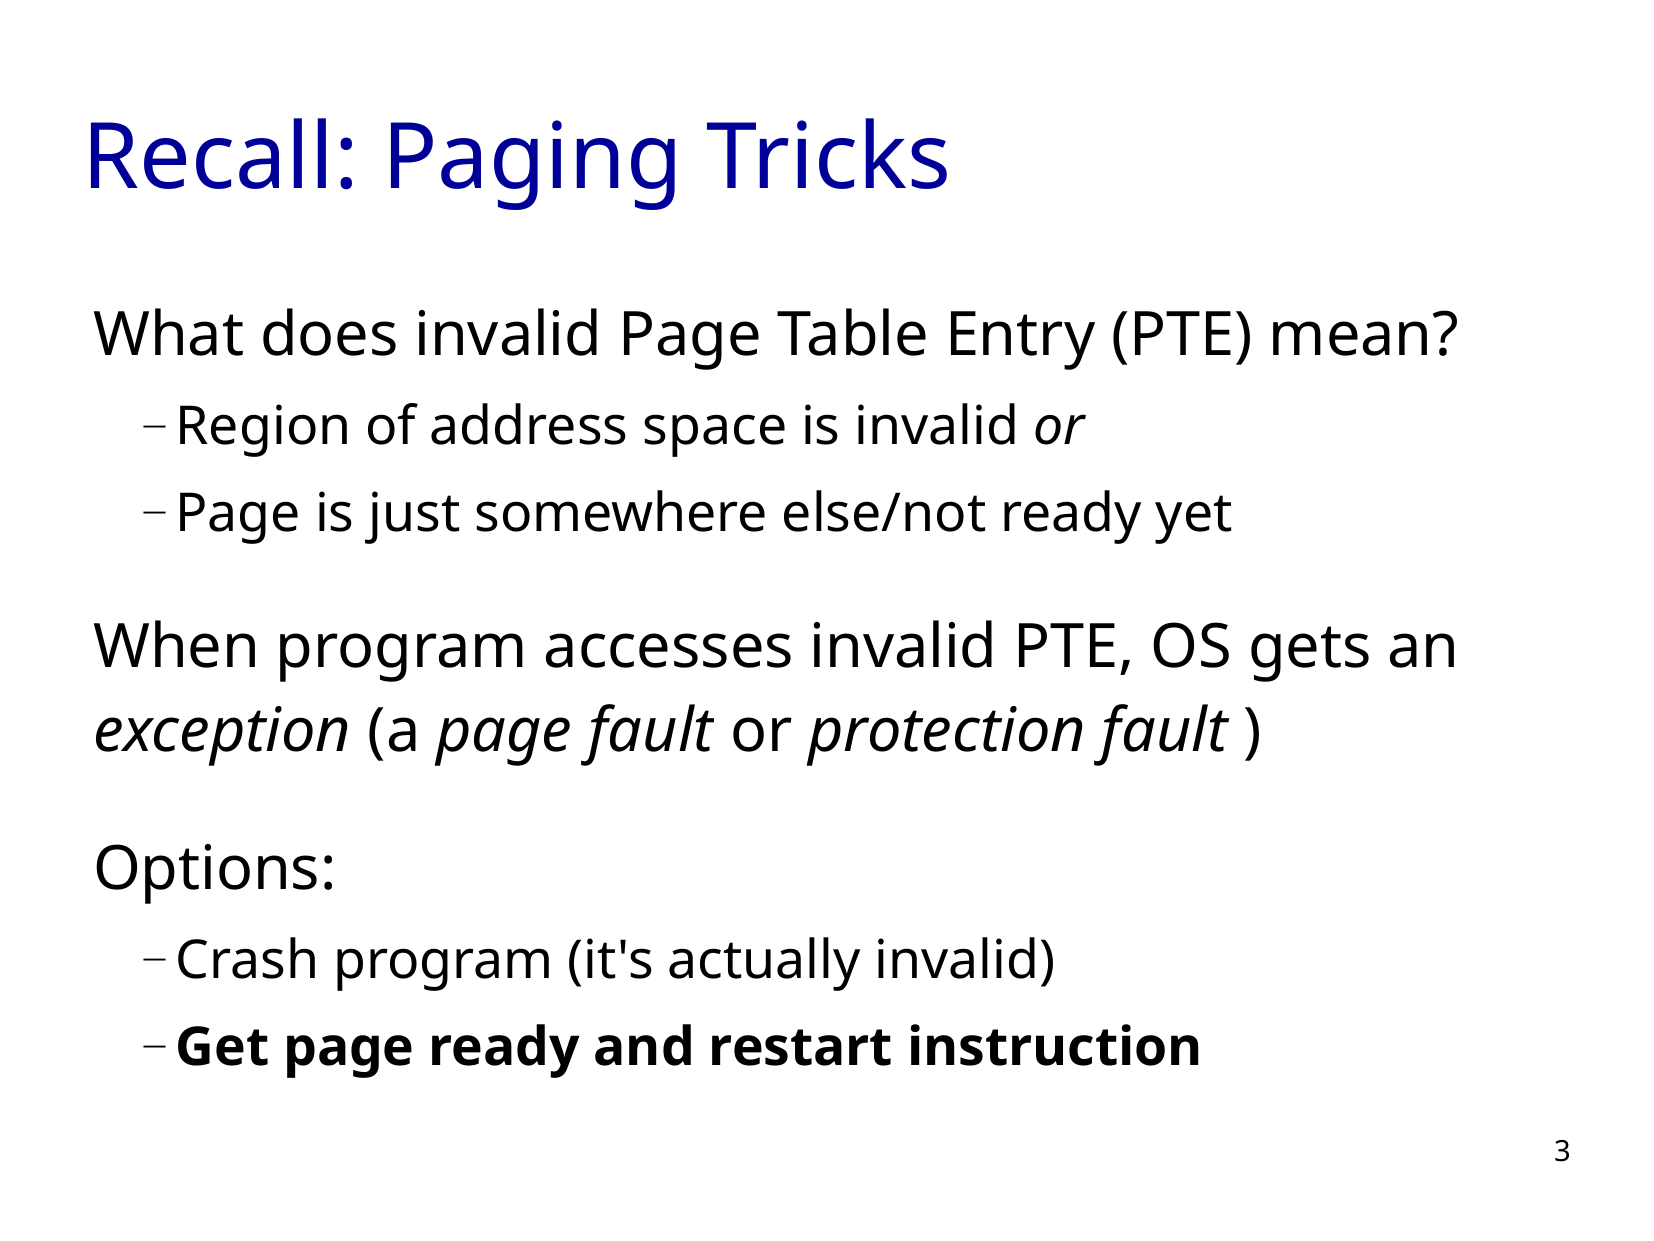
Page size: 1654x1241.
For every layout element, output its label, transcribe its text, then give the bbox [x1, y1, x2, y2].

title Recall: Paging Tricks [82, 49, 1571, 257]
list What does invalid Page Table Entry (PTE) mean? Region of address space is invalid or Page is just somewhere else/not ready yet When program accesses invalid PTE, OS gets an exception (a page fault or protection fault ) Options: Crash program (it's actually invalid) Get page ready and restart instruction [60, 290, 1571, 1096]
